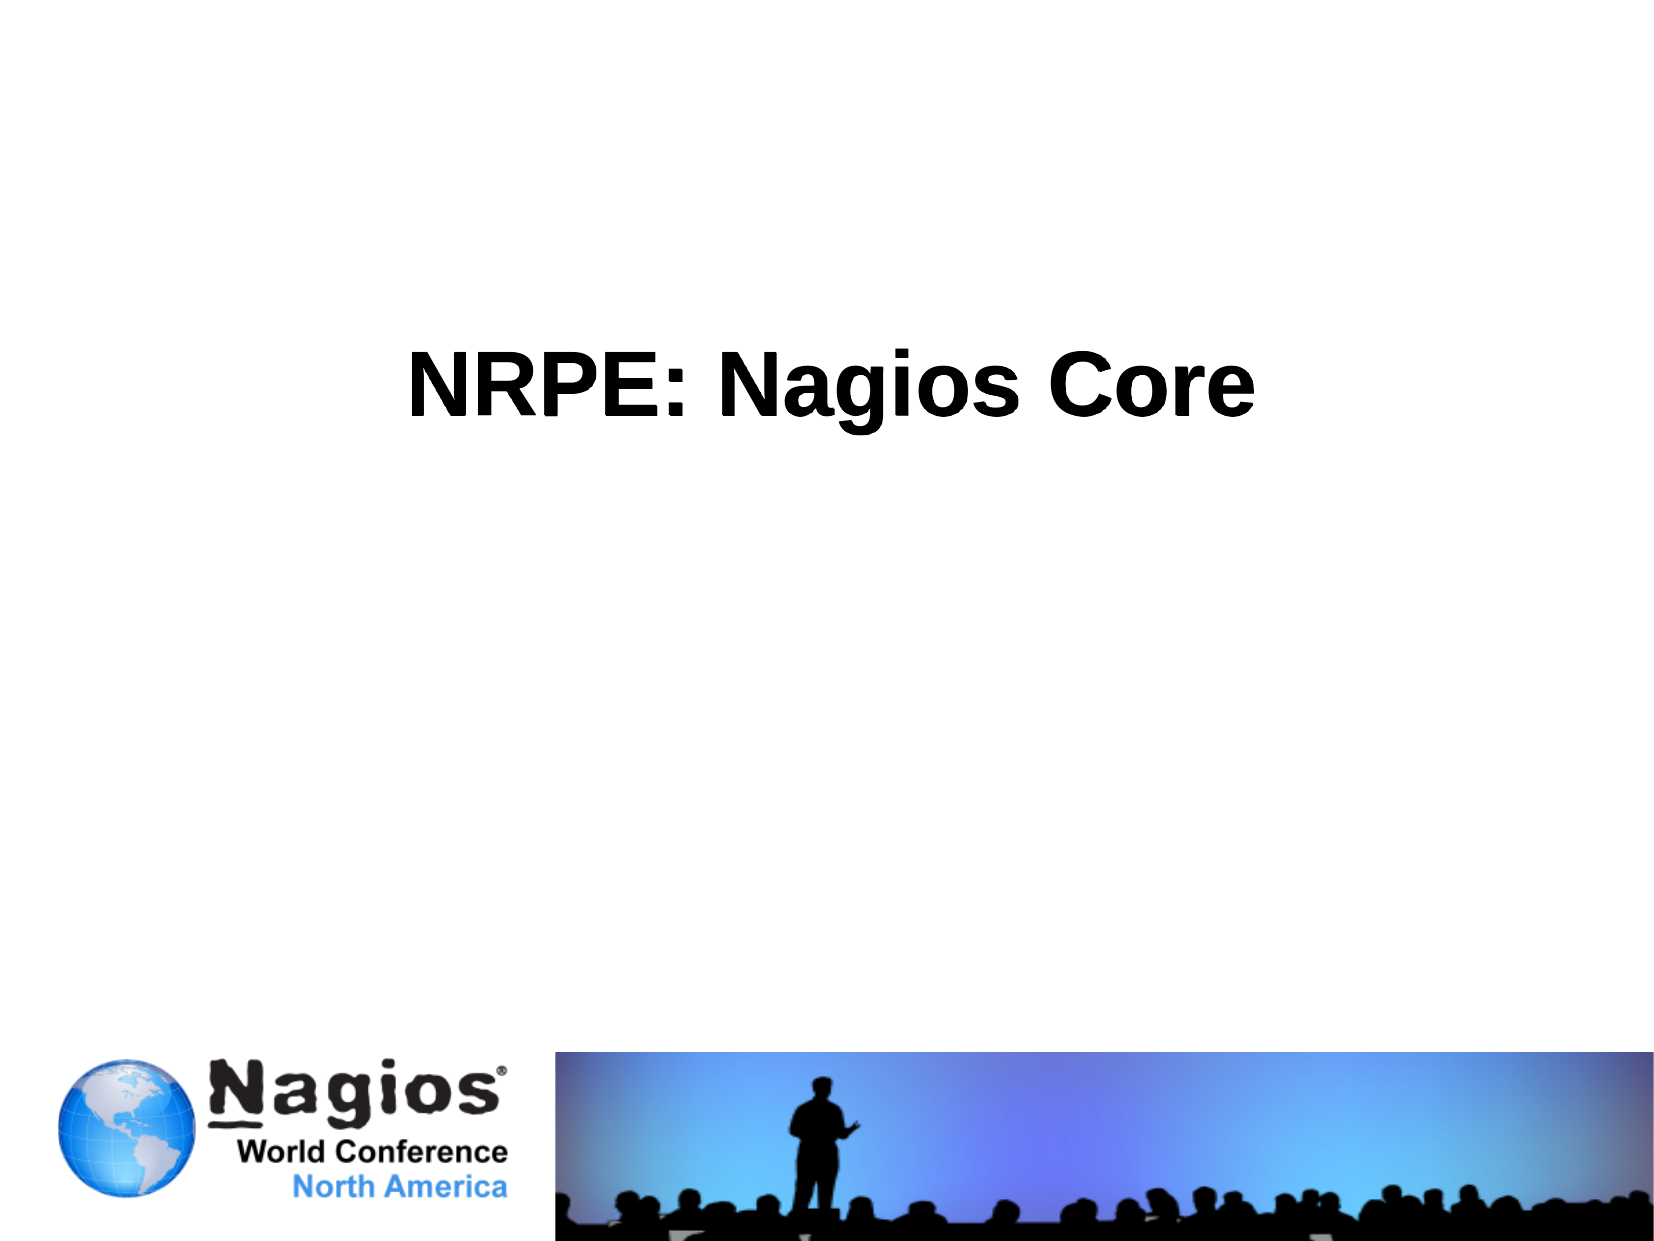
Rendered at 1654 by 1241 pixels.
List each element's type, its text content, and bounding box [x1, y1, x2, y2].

picture [58, 1058, 509, 1228]
title NRPE: Nagios Core [87, 280, 1576, 488]
picture [555, 1052, 1654, 1241]
